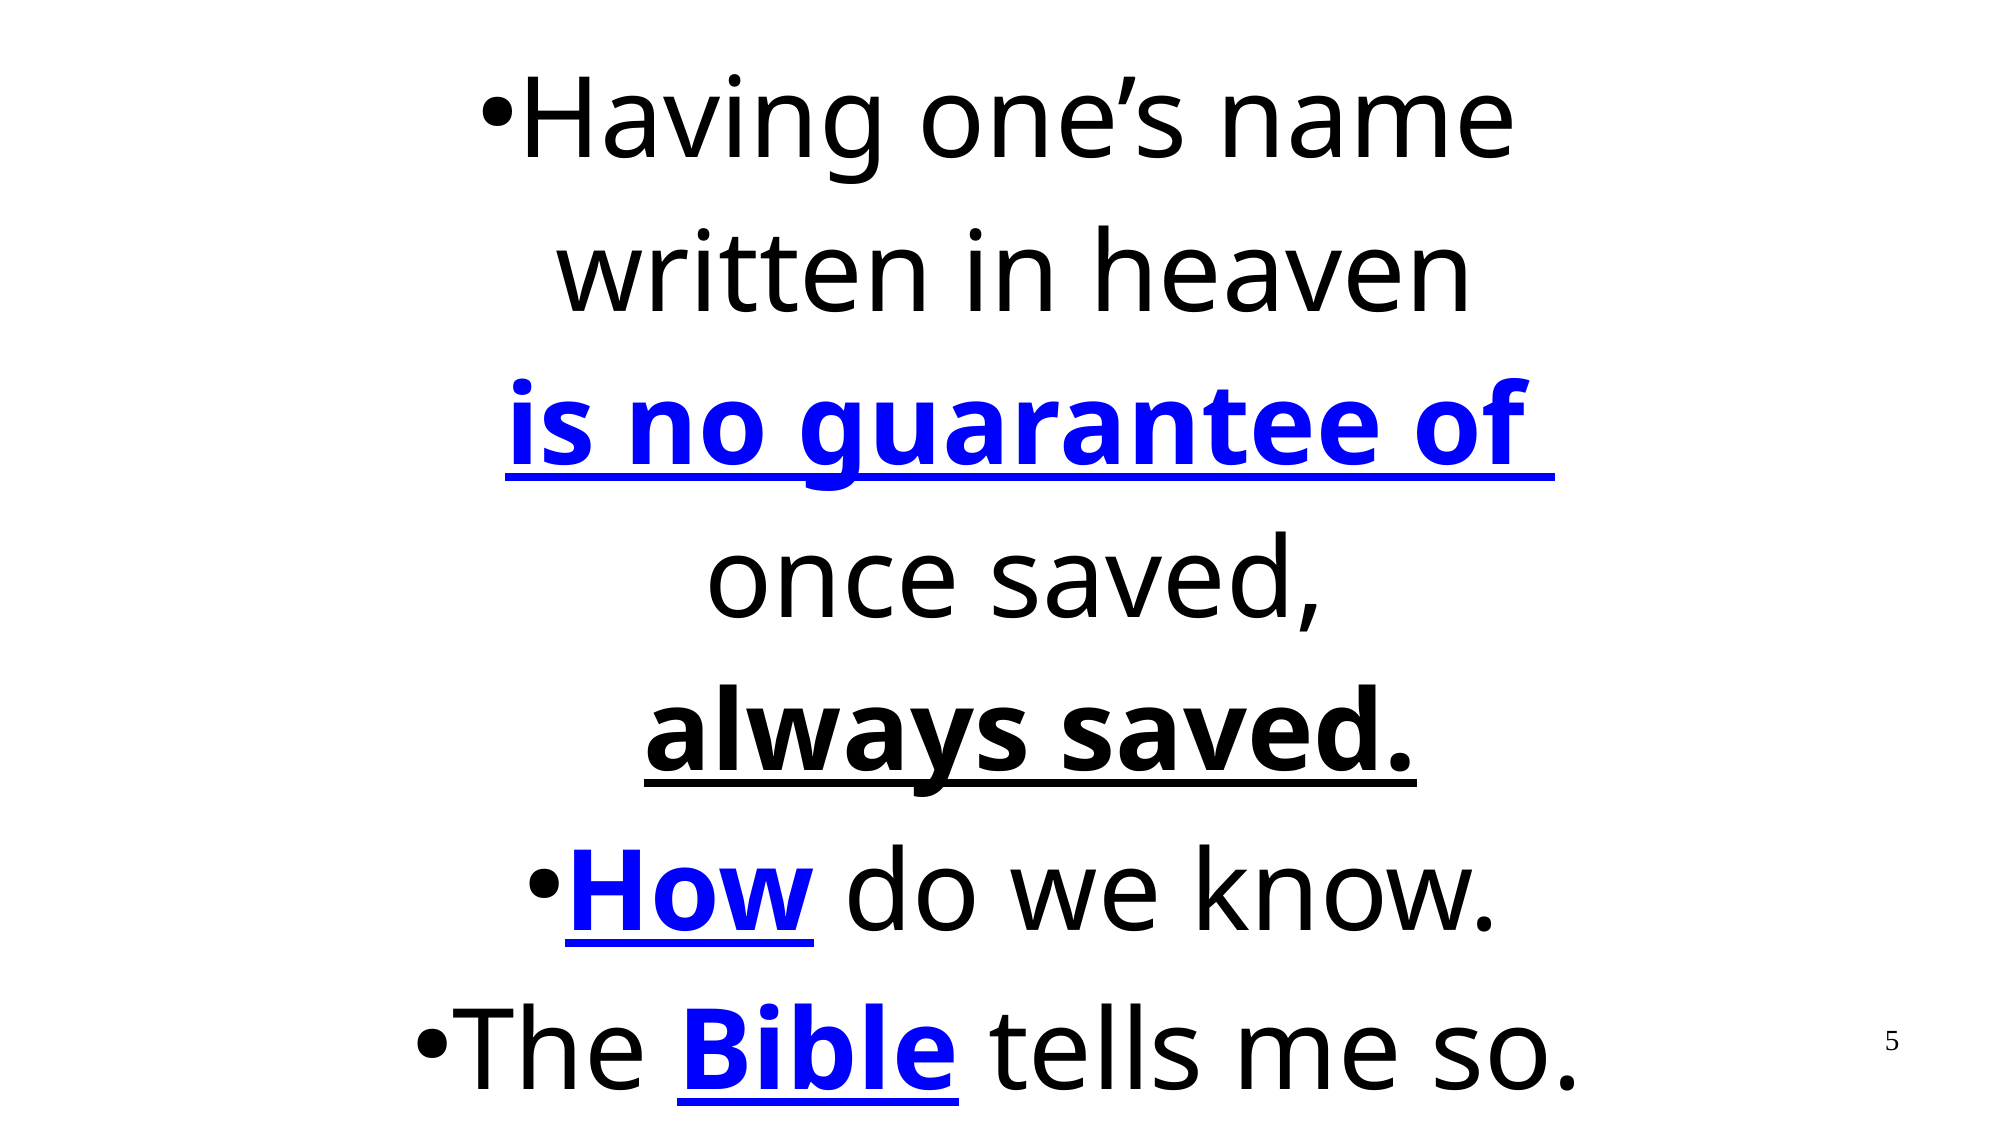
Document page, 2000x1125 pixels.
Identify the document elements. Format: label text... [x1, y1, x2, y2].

list Having one’s name written in heaven is no guarantee of once saved, always saved. How do we know. The Bible tells me so. [37, 37, 1988, 1125]
